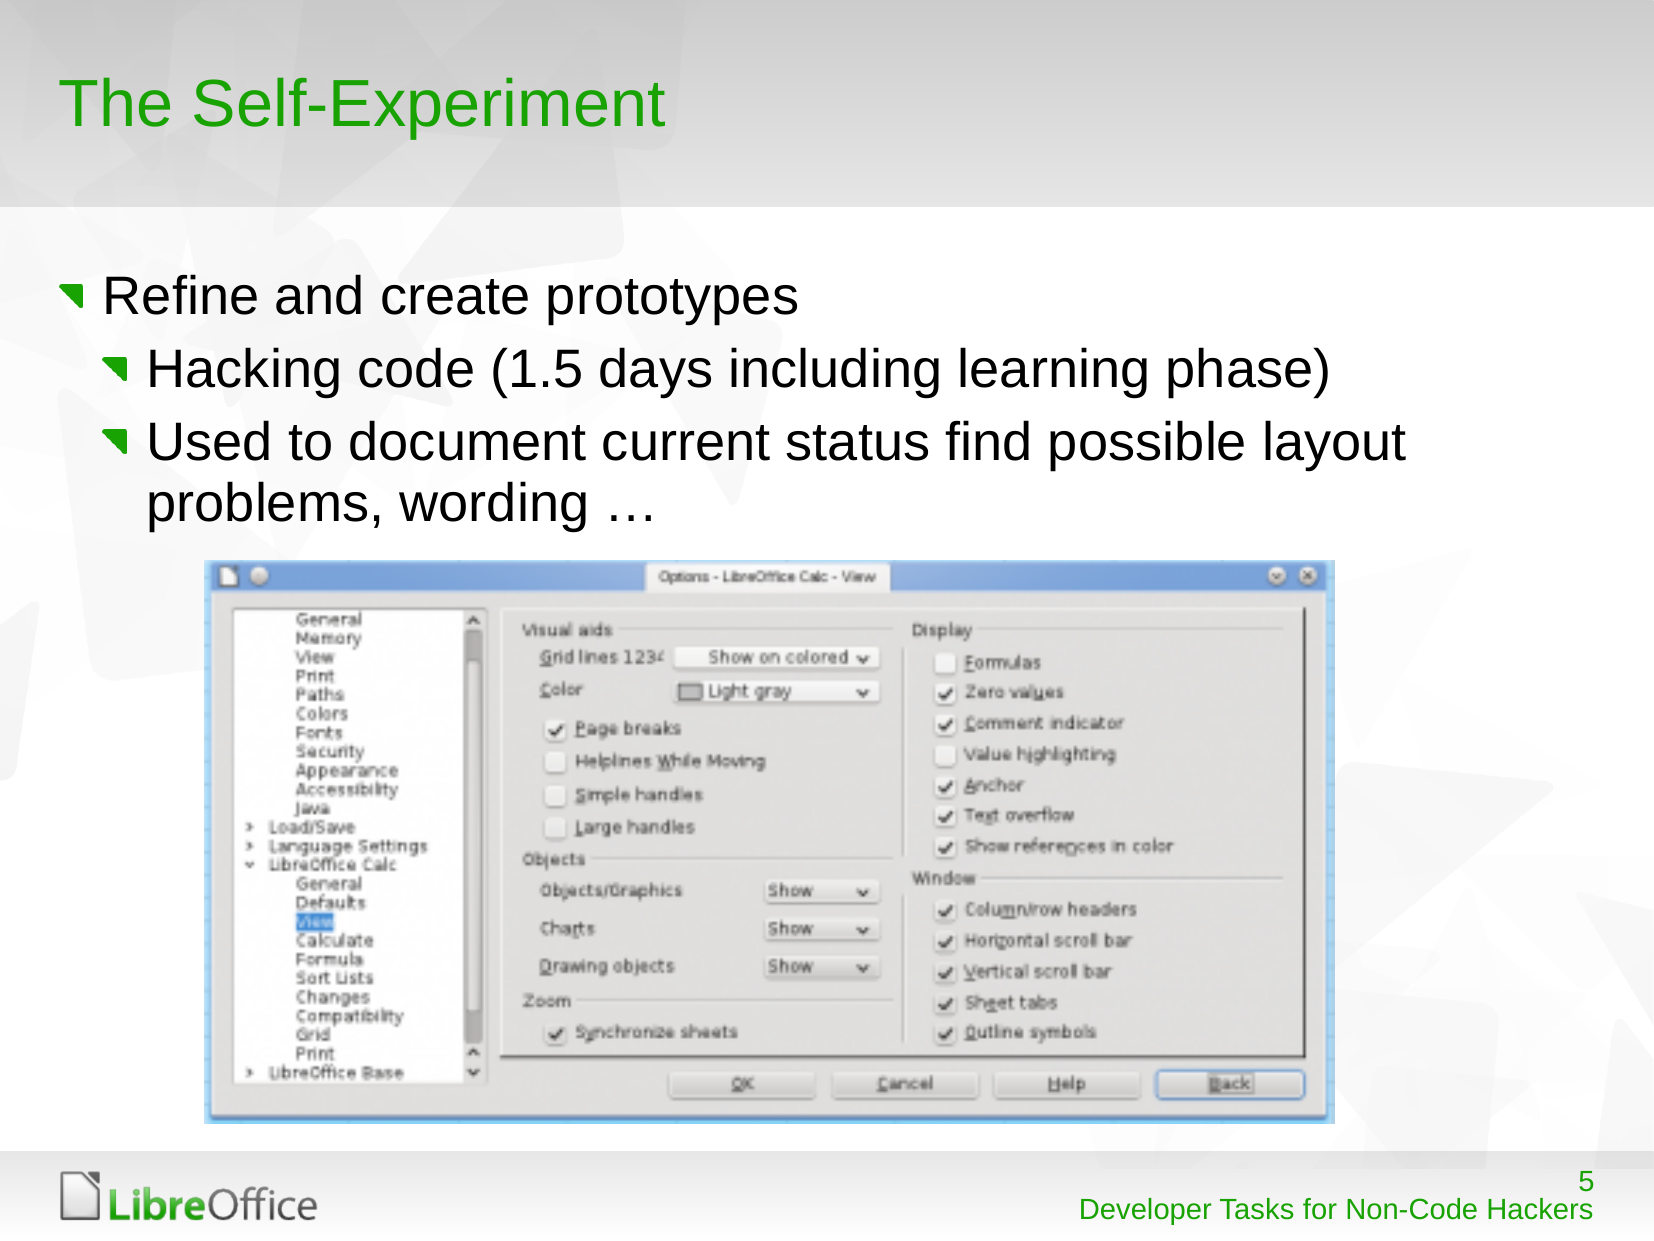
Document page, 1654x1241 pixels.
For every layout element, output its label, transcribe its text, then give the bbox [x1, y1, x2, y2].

picture [0, 0, 1654, 1169]
list Refine and create prototypes Hacking code (1.5 days including learning phase) Used to document current status find possible layout problems, wording … [59, 265, 1595, 657]
picture [41, 1152, 337, 1240]
title The Self-Experiment [59, 29, 1595, 178]
